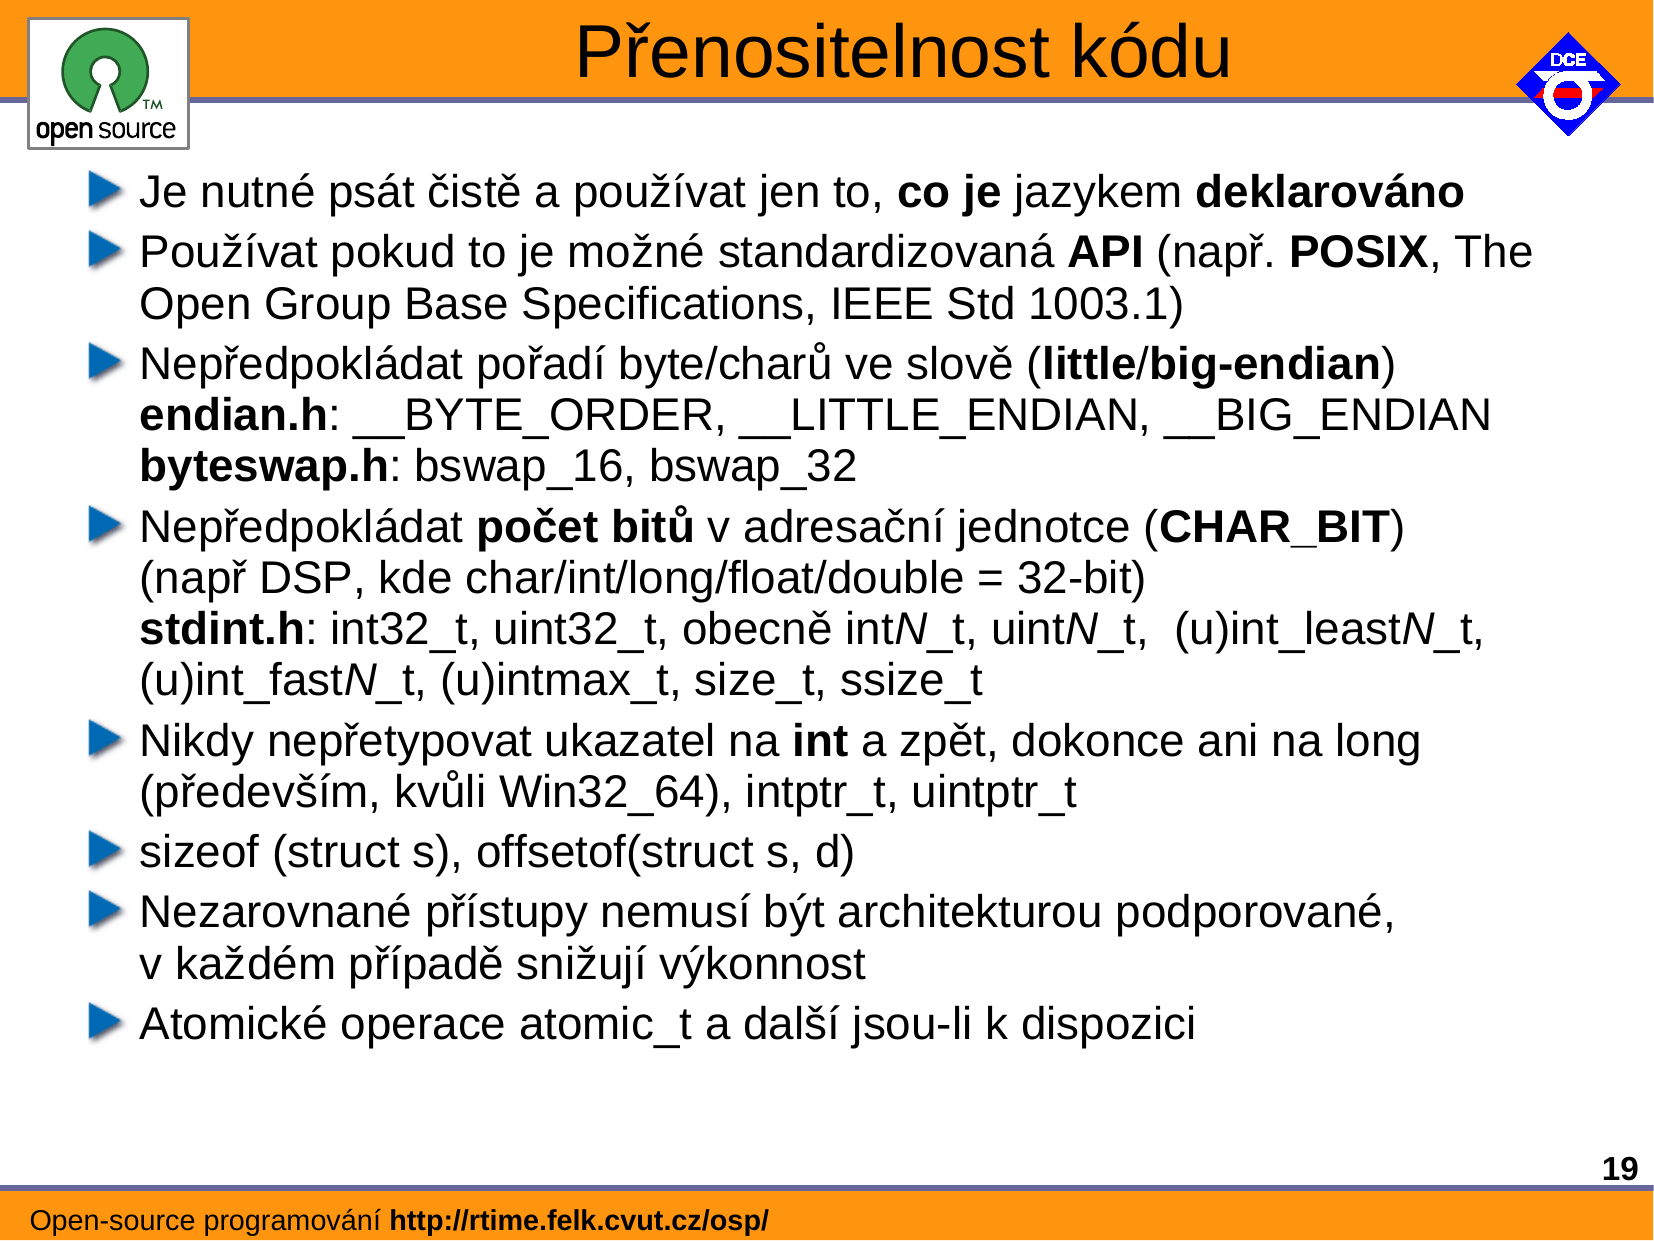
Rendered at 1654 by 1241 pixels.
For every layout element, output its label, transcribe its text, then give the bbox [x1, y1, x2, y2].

title Přenositelnost kódu [178, 4, 1631, 98]
list Je nutné psát čistě a používat jen to, co je jazykem deklarováno Používat pokud to je možné standardizovaná API (např. POSIX, The Open Group Base Specifications, IEEE Std 1003.1) Nepředpokládat pořadí byte/charů ve slově (little/big-endian) endian.h: __BYTE_ORDER, __LITTLE_ENDIAN, __BIG_ENDIAN byteswap.h: bswap_16, bswap_32 Nepředpokládat počet bitů v adresační jednotce (CHAR_BIT) (např DSP, kde char/int/long/float/double = 32-bit) stdint.h: int32_t, uint32_t, obecně intN_t, uintN_t, (u)int_leastN_t, (u)int_fastN_t, (u)intmax_t, size_t, ssize_t Nikdy nepřetypovat ukazatel na int a zpět, dokonce ani na long (především, kvůli Win32_64), intptr_t, uintptr_t sizeof (struct s), offsetof(struct s, d) Nezarovnané přístupy nemusí být architekturou podporované, v každém případě snižují výkonnost Atomické operace atomic_t a další jsou-li k dispozici [68, 166, 1592, 1160]
